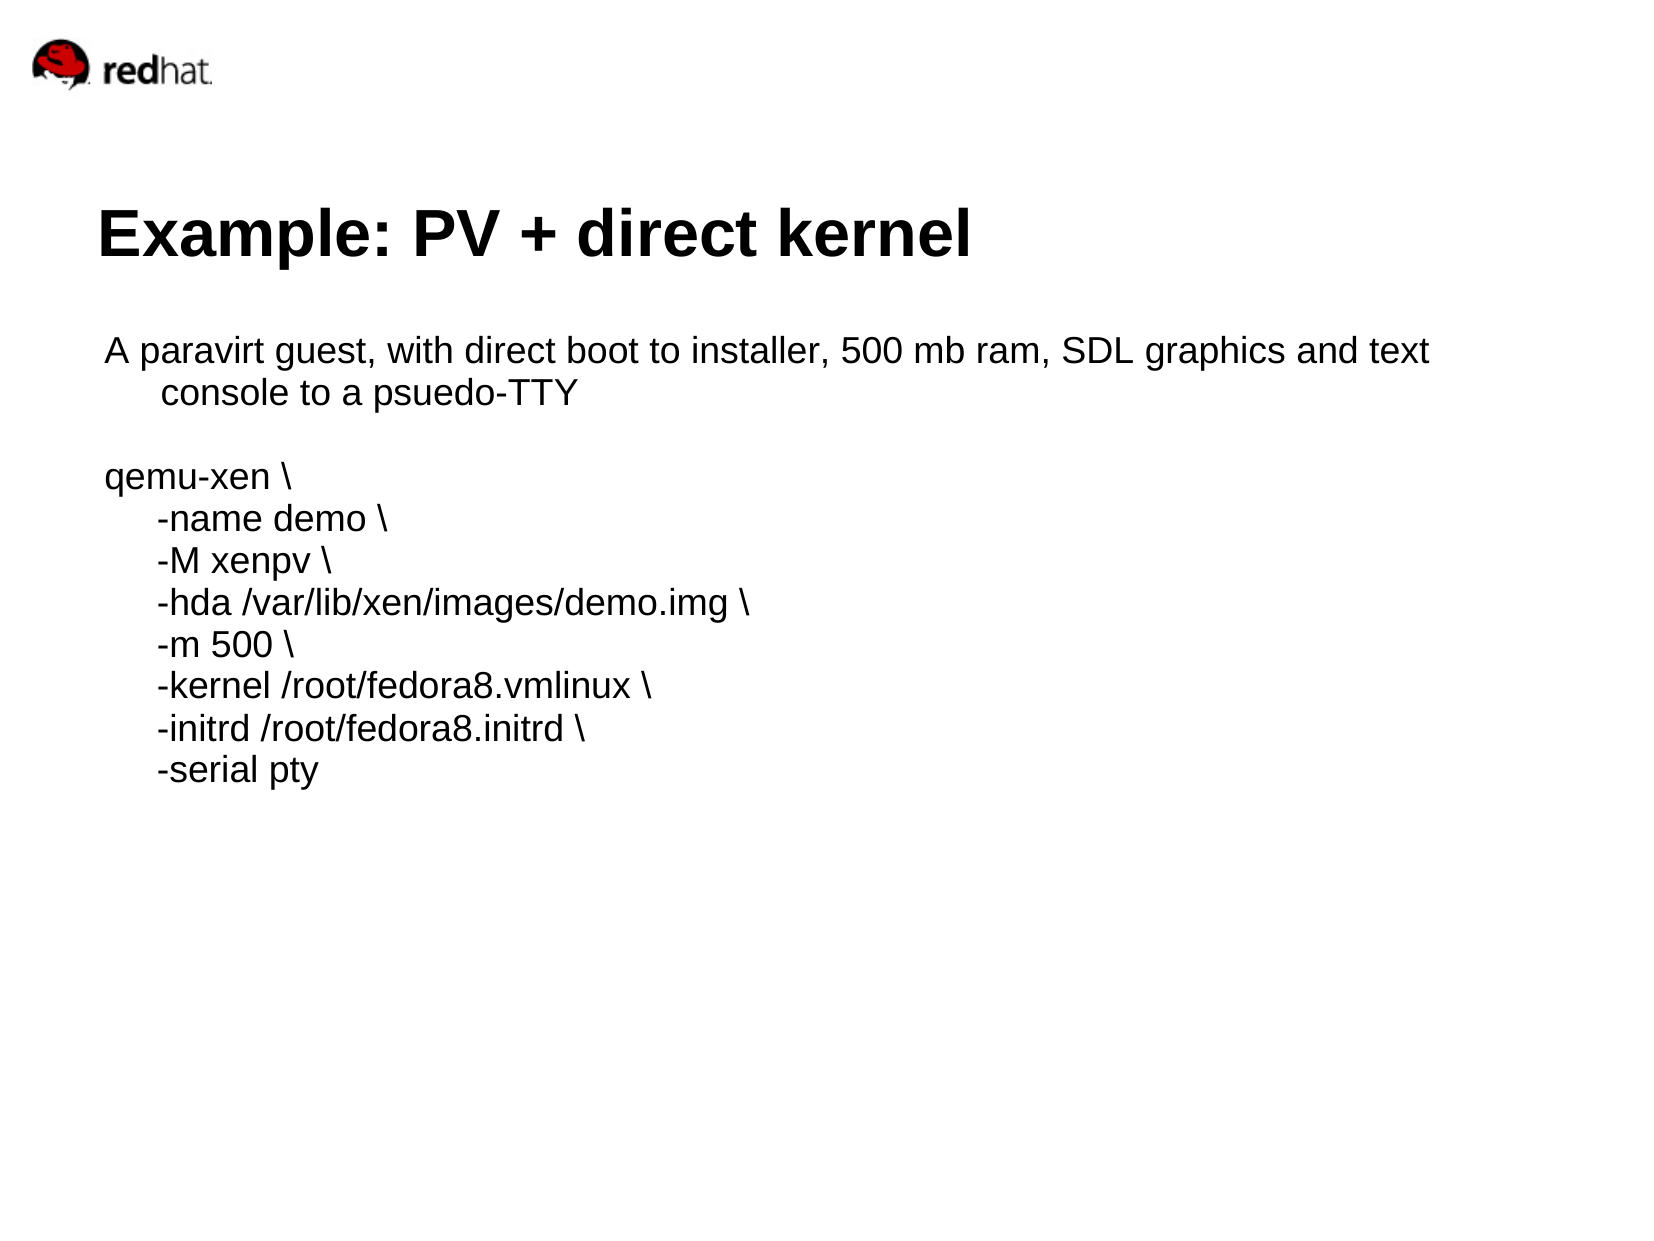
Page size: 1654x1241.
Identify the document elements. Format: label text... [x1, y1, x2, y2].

list A paravirt guest, with direct boot to installer, 500 mb ram, SDL graphics and text console to a psuedo-TTY qemu-xen \ -name demo \ -M xenpv \ -hda /var/lib/xen/images/demo.img \ -m 500 \ -kernel /root/fedora8.vmlinux \ -initrd /root/fedora8.initrd \ -serial pty [104, 329, 1510, 1062]
title Example: PV + direct kernel [79, 159, 1485, 308]
picture [31, 37, 212, 98]
